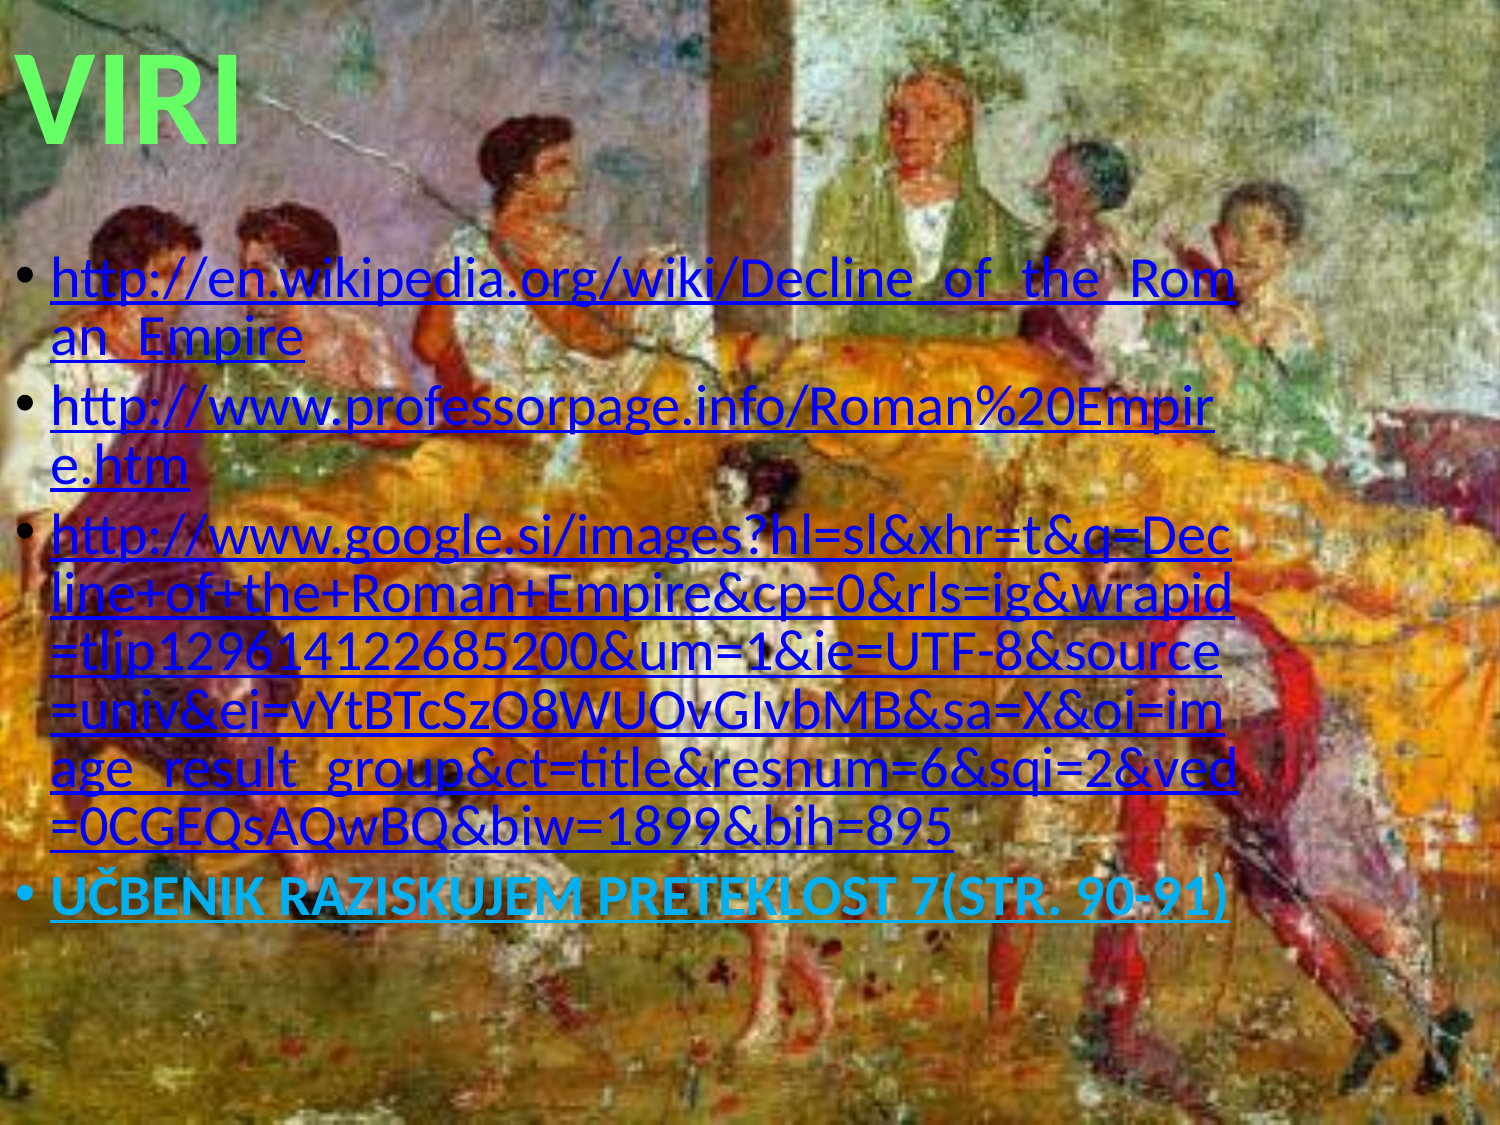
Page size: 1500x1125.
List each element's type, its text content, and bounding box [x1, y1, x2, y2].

picture [1210, 597, 1225, 608]
picture [629, 597, 643, 609]
picture [465, 600, 477, 609]
picture [1012, 597, 1164, 616]
picture [786, 597, 800, 609]
picture [843, 597, 859, 608]
picture [1169, 597, 1183, 609]
picture [388, 597, 404, 608]
picture [1098, 597, 1103, 605]
picture [873, 597, 891, 608]
picture [719, 597, 737, 608]
picture [1080, 597, 1086, 605]
picture [629, 597, 781, 616]
picture [1038, 597, 1056, 608]
text_box VIRI [0, 0, 491, 180]
picture [172, 597, 188, 608]
picture [786, 597, 1011, 616]
text_box http://en.wikipedia.org/wiki/Decline_of_the_Roman_Empire http://www.professorpage.info/Roman%20Empire.htm http://www.google.si/images?hl=sl&xhr=t&q=Decline+of+the+Roman+Empire&cp=0&rls=ig&wrapid=tljp129614122685200&um=1&ie=UTF-8&source=univ&ei=vYtBTcSzO8WUOvGIvbMB&sa=X&oi=image_result_group&ct=title&resnum=6&sqi=2&ved=0CGEQsAQwBQ&biw=1899&bih=895 UČBENIK RAZISKUJEM PRETEKLOST 7(STR. 90-91) [0, 231, 1258, 597]
picture [1139, 600, 1151, 609]
picture [0, 0, 1500, 1125]
picture [1010, 610, 1025, 616]
